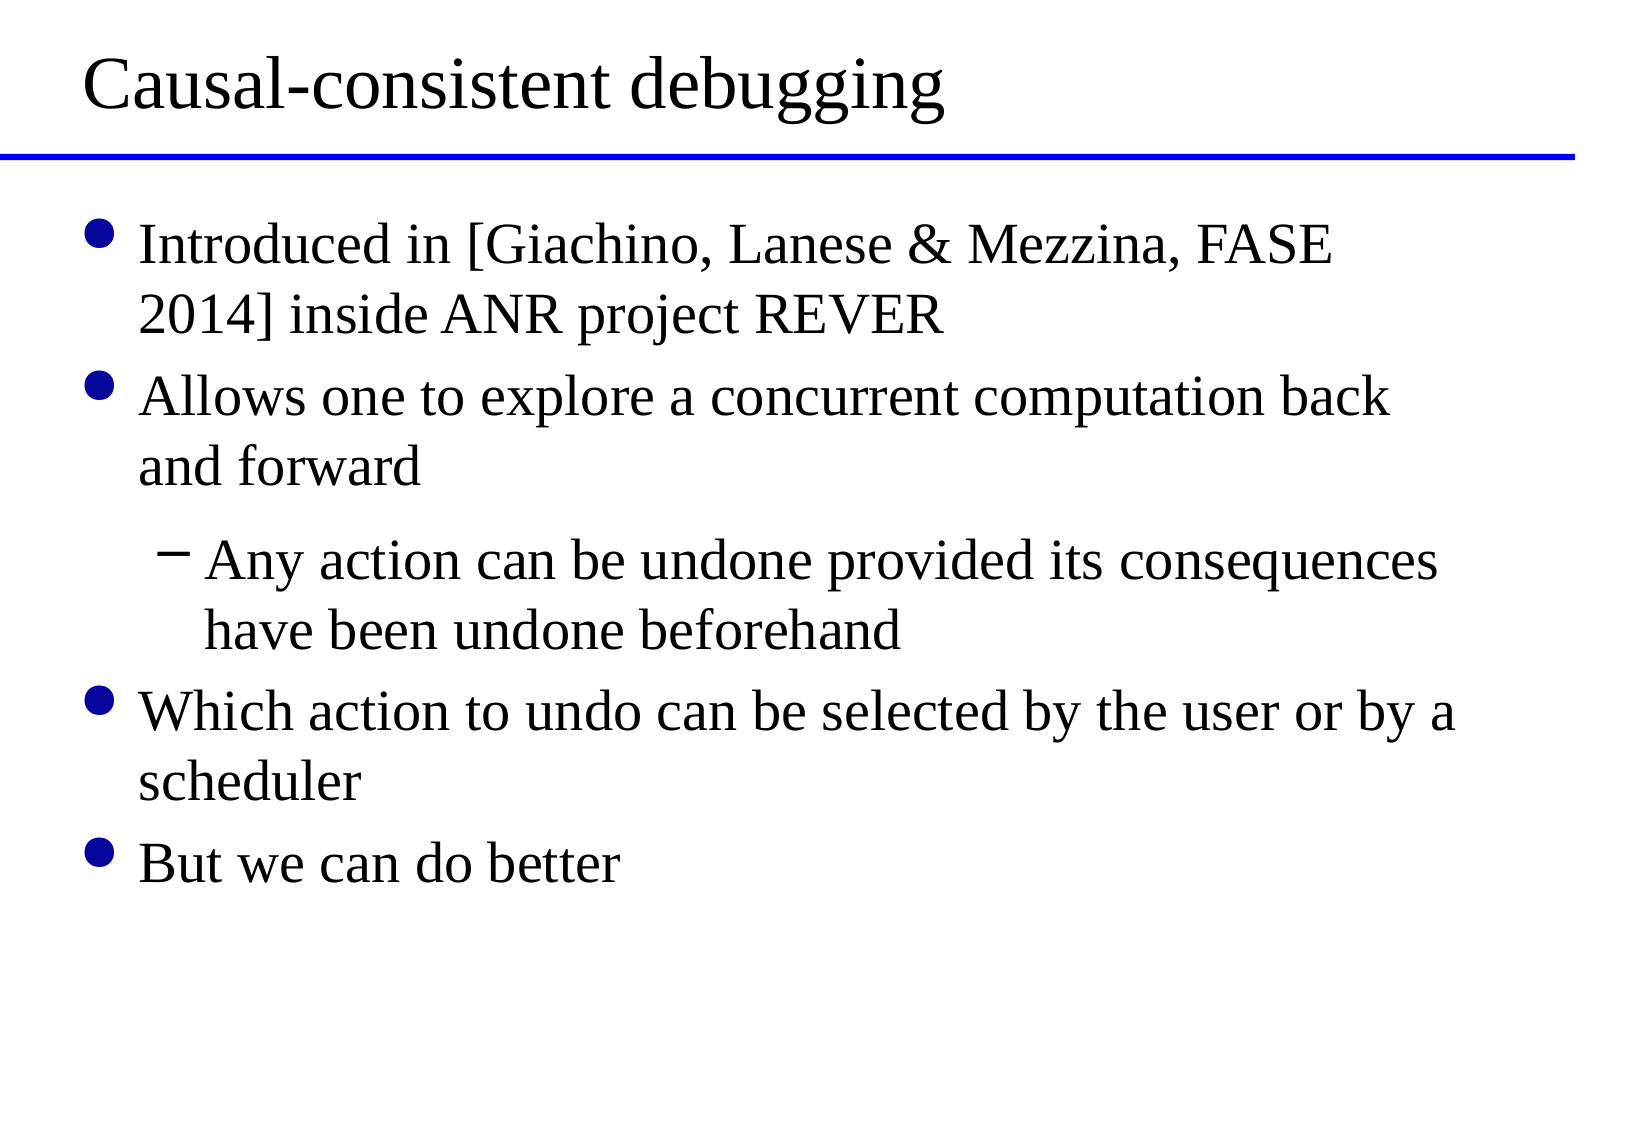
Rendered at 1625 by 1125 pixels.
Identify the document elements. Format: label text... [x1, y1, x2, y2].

title Causal-consistent debugging [67, 27, 1544, 131]
list Introduced in [Giachino, Lanese & Mezzina, FASE 2014] inside ANR project REVER Allows one to explore a concurrent computation back and forward Any action can be undone provided its consequences have been undone beforehand Which action to undo can be selected by the user or by a scheduler But we can do better [67, 198, 1478, 1061]
